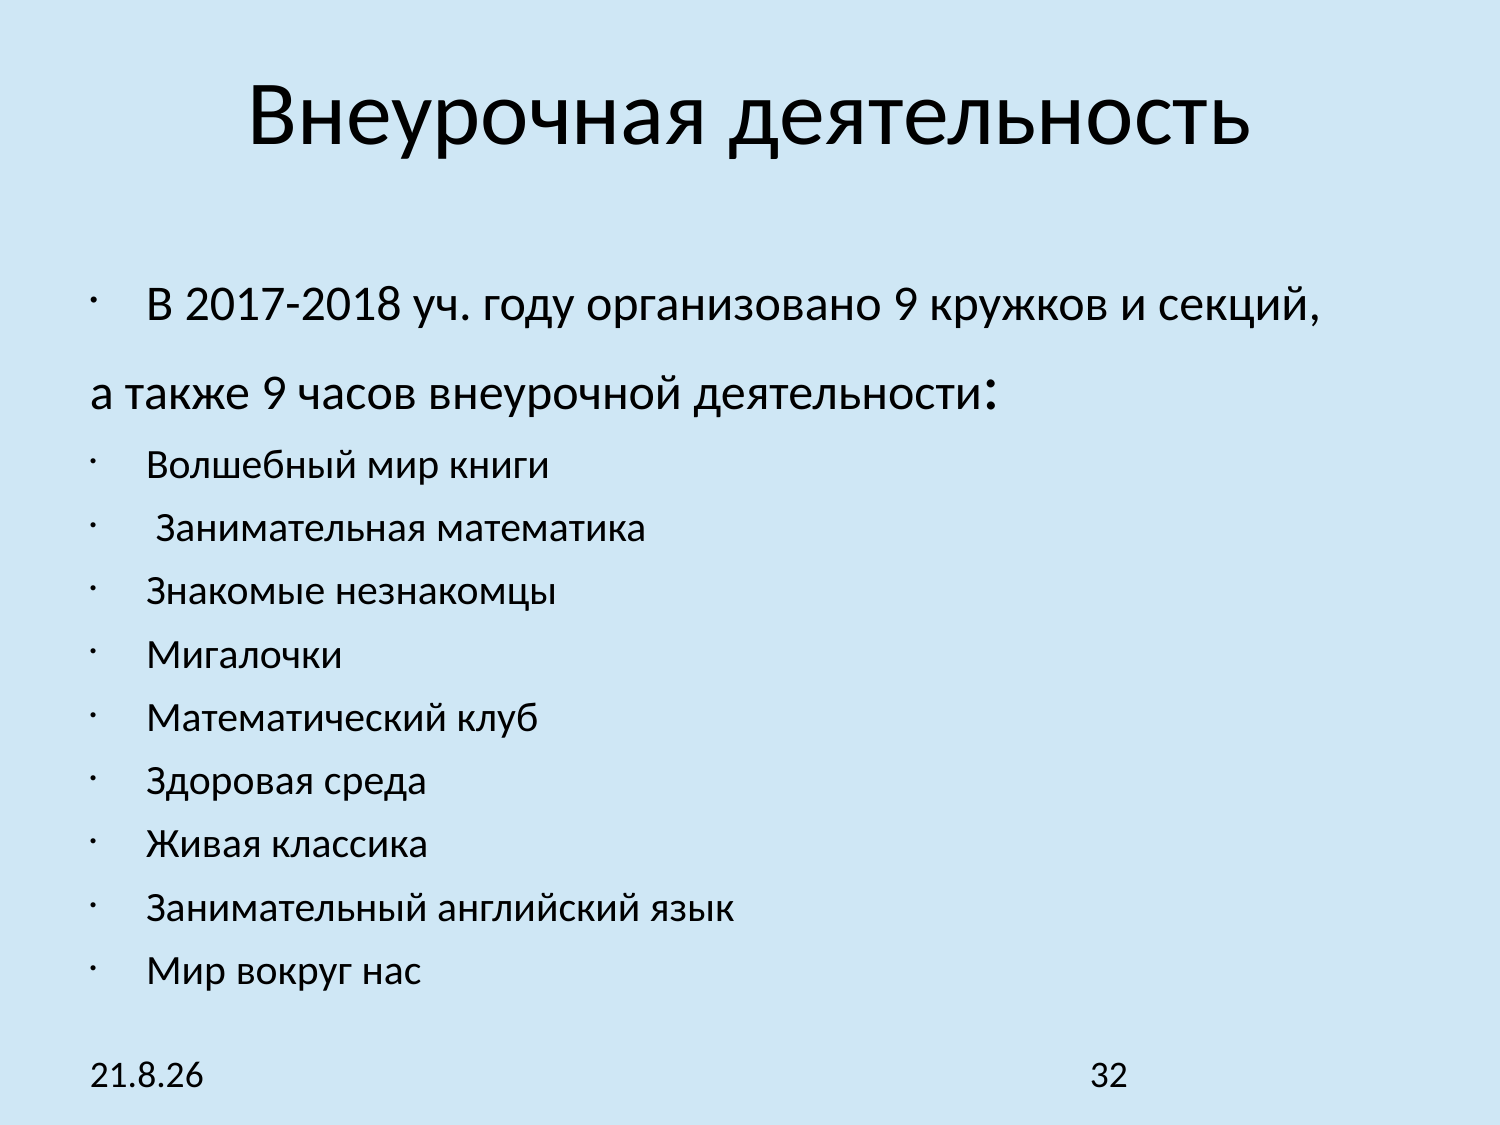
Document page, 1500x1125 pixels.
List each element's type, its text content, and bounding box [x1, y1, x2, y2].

list В 2017-2018 уч. году организовано 9 кружков и секций, а также 9 часов внеурочной деятельности: Волшебный мир книги Занимательная математика Знакомые незнакомцы Мигалочки Математический клуб Здоровая среда Живая классика Занимательный английский язык Мир вокруг нас [75, 262, 1425, 1005]
slide_number <номер> [1074, 1042, 1425, 1103]
title Внеурочная деятельность [75, 45, 1425, 233]
slide_number 29.4.19 [75, 1042, 425, 1103]
